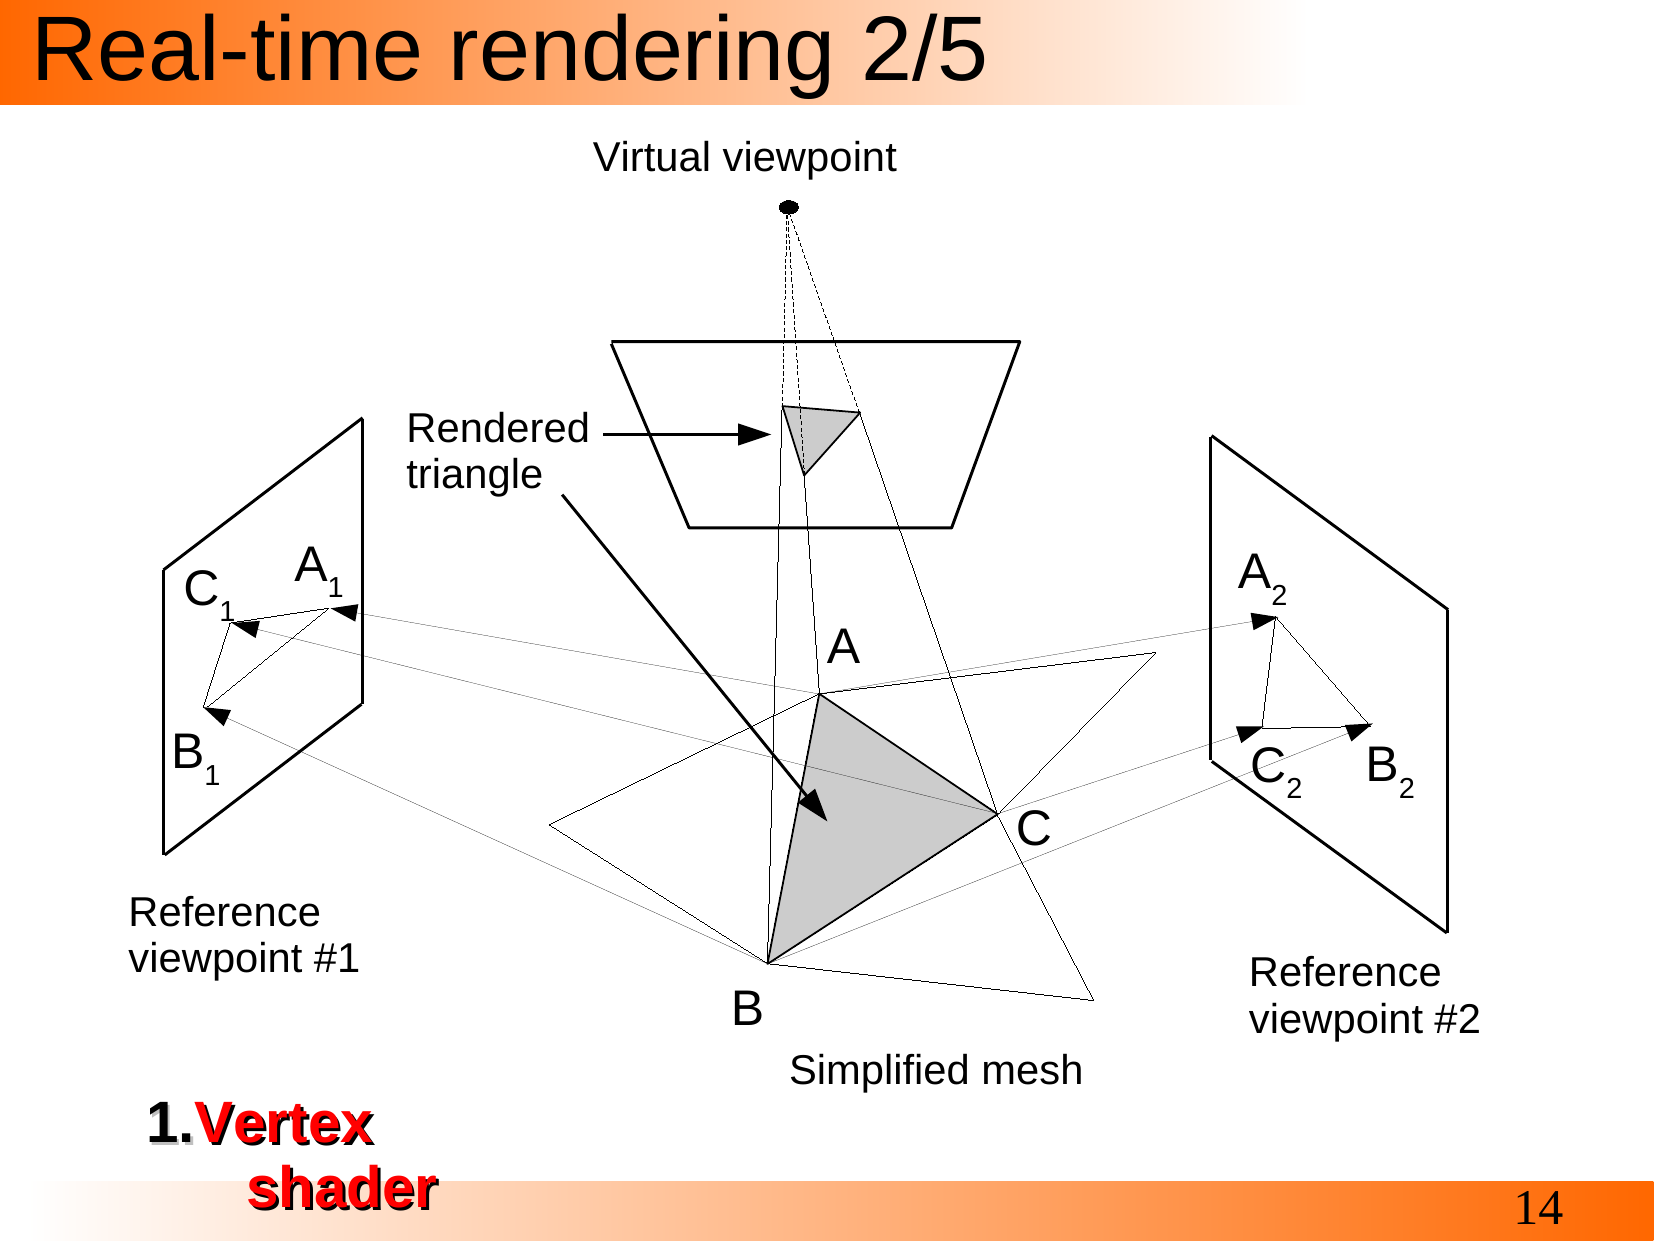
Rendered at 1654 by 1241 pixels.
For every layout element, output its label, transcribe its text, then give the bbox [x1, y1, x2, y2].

text_box [783, 406, 859, 476]
text_box A2 [1237, 543, 1316, 612]
text_box B [730, 980, 794, 1037]
text_box [779, 200, 799, 215]
title Real-time rendering 2/5 [31, 0, 1423, 101]
text_box A1 [294, 535, 372, 604]
text_box Simplified mesh [789, 1046, 1111, 1105]
text_box Rendered triangle [406, 404, 613, 502]
text_box [806, 694, 994, 812]
text_box C2 [1250, 736, 1338, 805]
text_box Virtual viewpoint [592, 133, 1100, 191]
text_box [768, 767, 996, 963]
text_box Vertex shader [33, 1089, 481, 1156]
text_box Reference viewpoint #2 [1248, 948, 1502, 1058]
text_box B1 [171, 723, 278, 792]
text_box C1 [183, 559, 271, 628]
text_box C [1015, 800, 1079, 856]
text_box Reference viewpoint #1 [128, 888, 379, 998]
text_box B2 [1365, 736, 1472, 805]
text_box A [826, 618, 890, 675]
